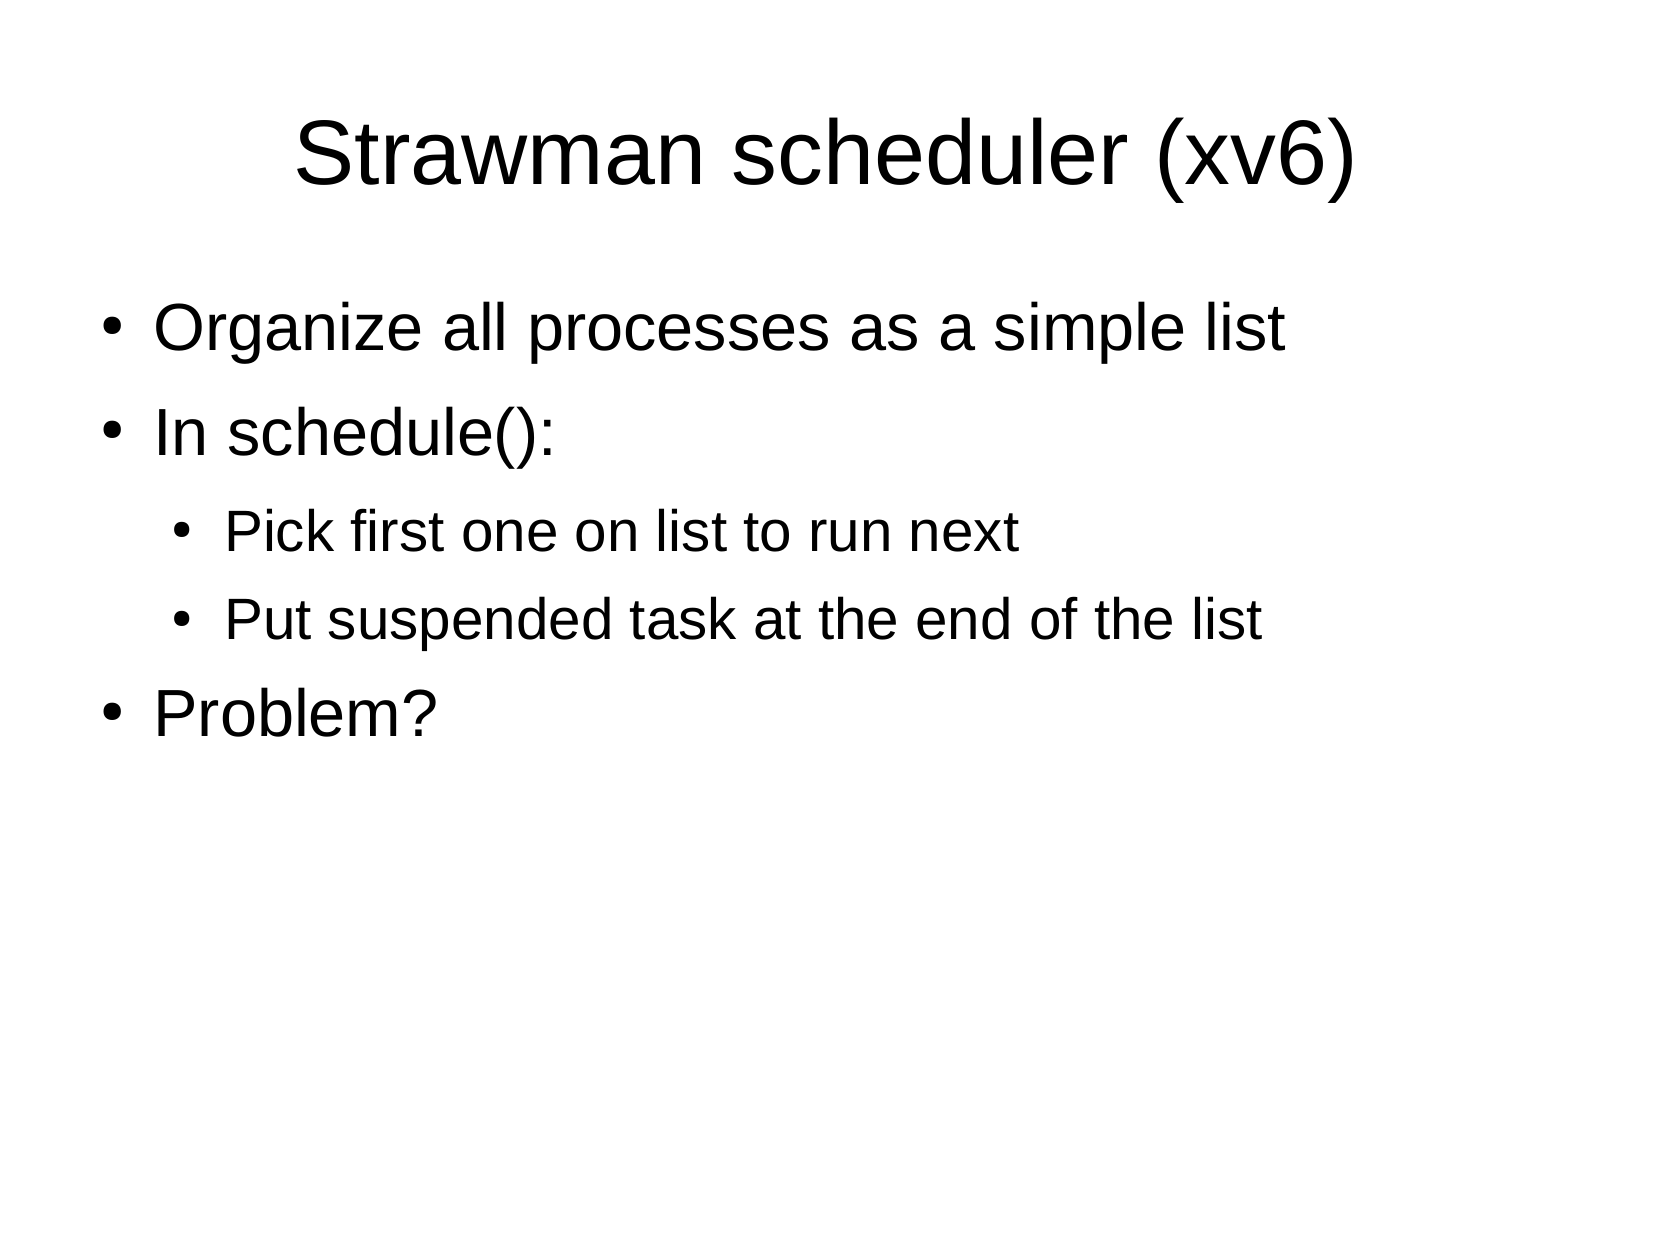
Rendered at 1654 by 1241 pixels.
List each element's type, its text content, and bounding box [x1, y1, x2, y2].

list Organize all processes as a simple list In schedule(): Pick first one on list to run next Put suspended task at the end of the list Problem? [82, 290, 1571, 1010]
title Strawman scheduler (xv6) [82, 49, 1571, 257]
